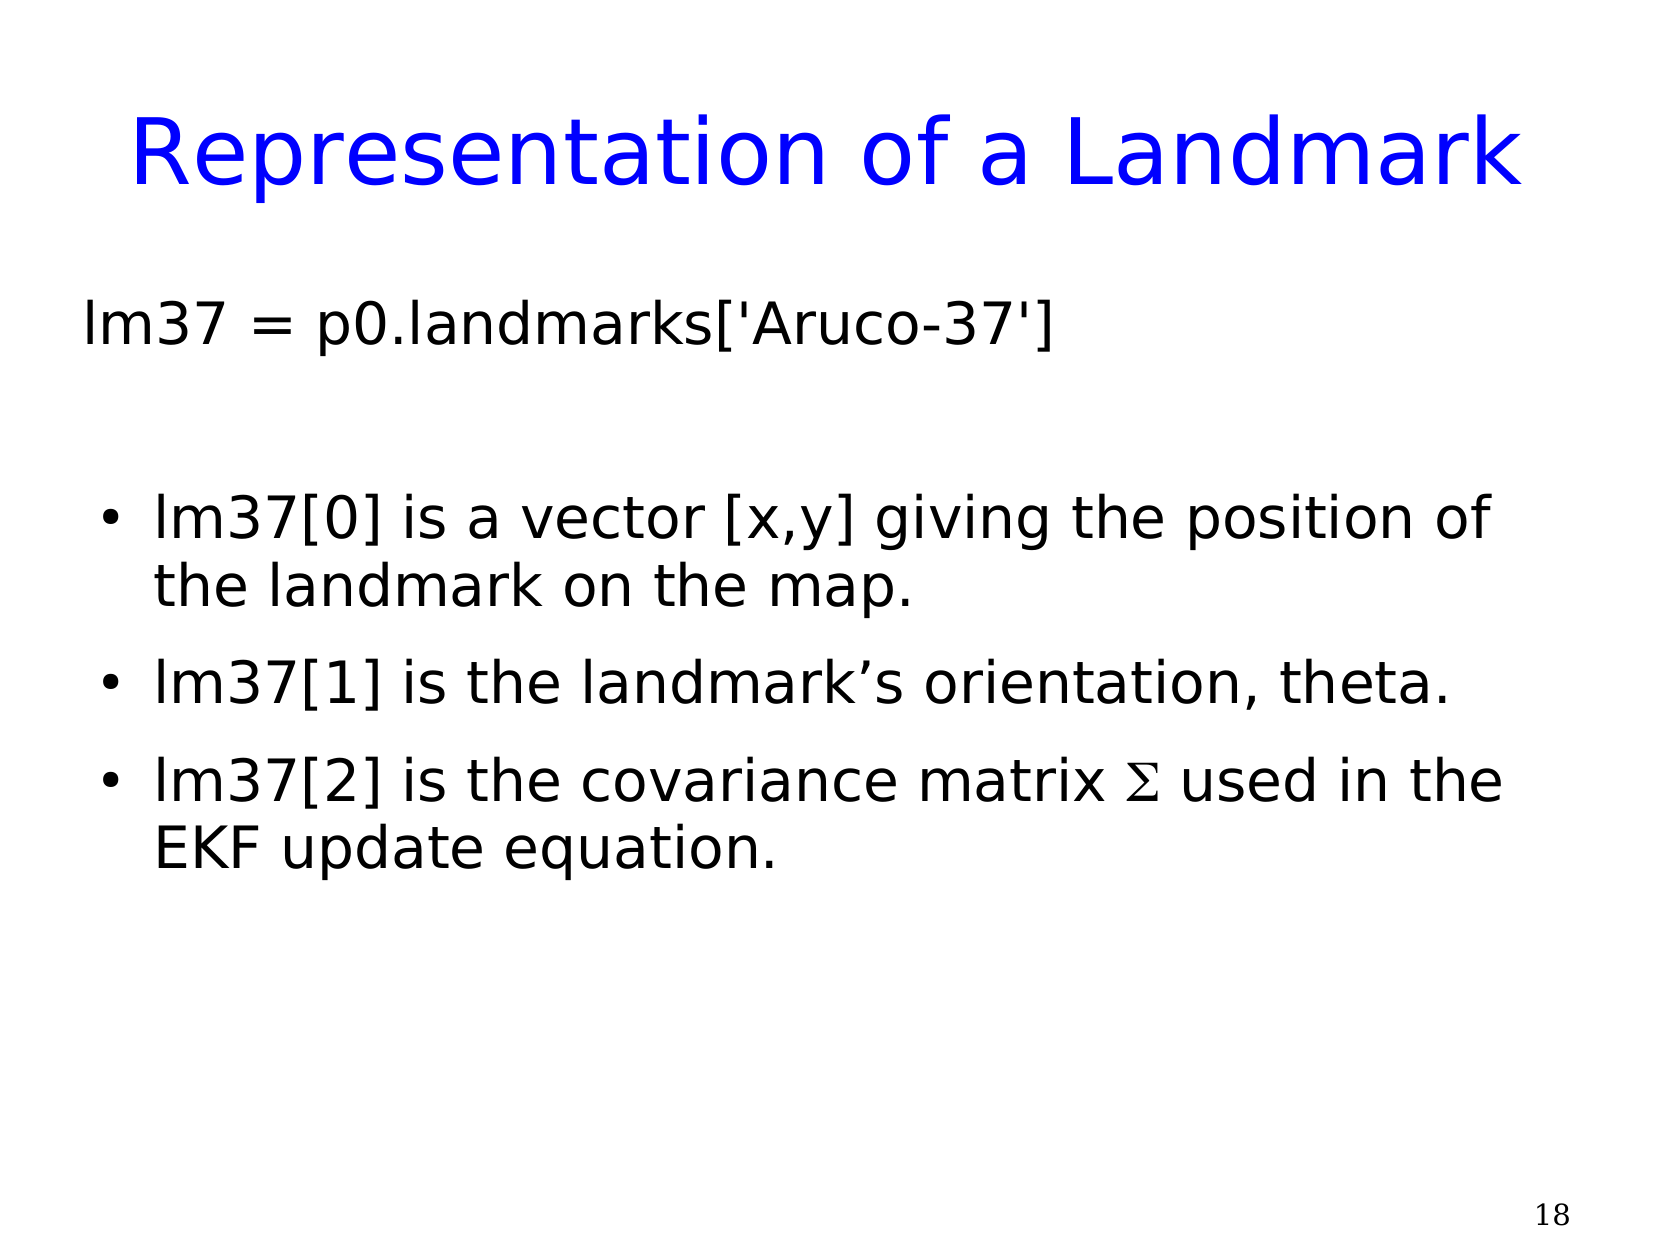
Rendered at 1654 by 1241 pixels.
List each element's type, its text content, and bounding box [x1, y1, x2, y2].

title Representation of a Landmark [82, 49, 1571, 257]
list lm37 = p0.landmarks['Aruco-37'] lm37[0] is a vector [x,y] giving the position of the landmark on the map. lm37[1] is the landmark’s orientation, theta. lm37[2] is the covariance matrix S used in the EKF update equation. [82, 290, 1571, 1109]
